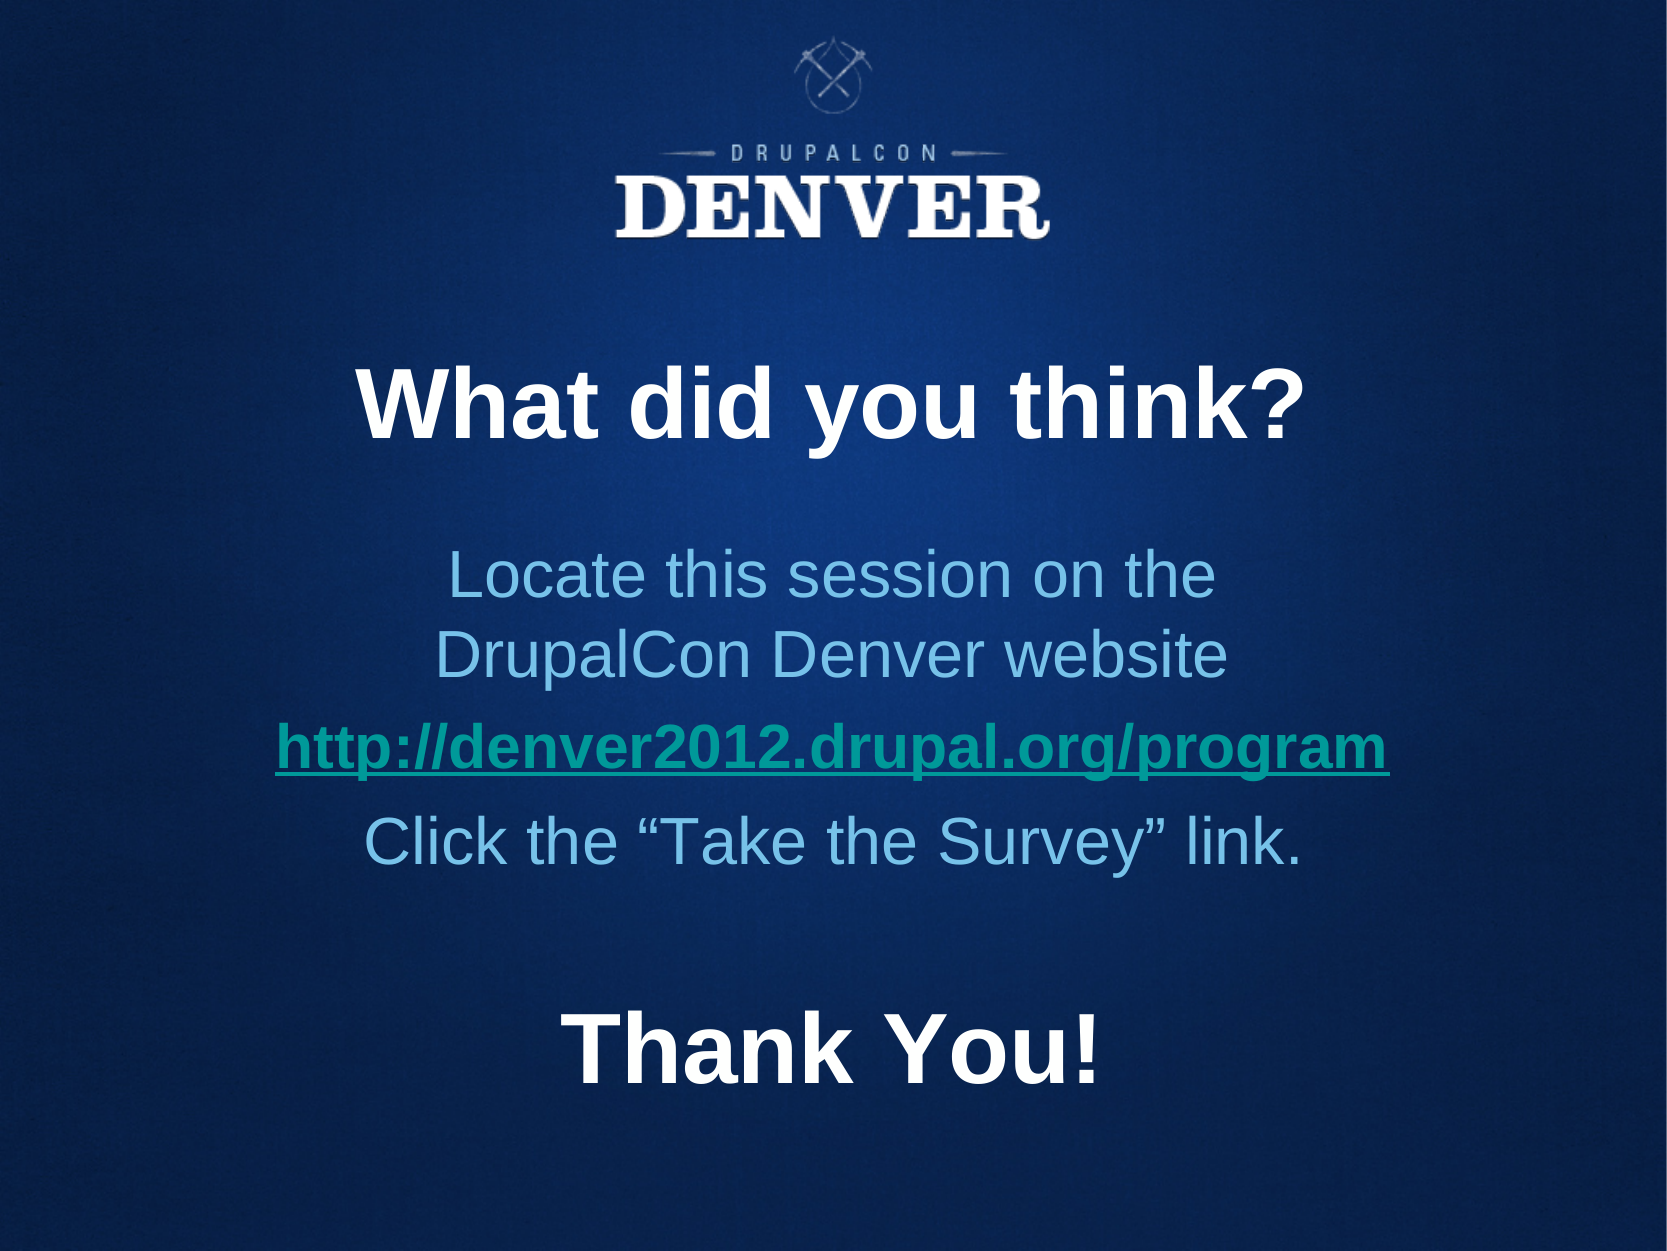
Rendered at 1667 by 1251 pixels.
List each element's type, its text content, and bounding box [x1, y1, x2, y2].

text_box http://denver2012.drupal.org/program [367, 776, 913, 780]
text_box Thank You! [244, 978, 1421, 1109]
picture [0, 0, 1667, 1251]
text_box What did you think? [244, 332, 1421, 464]
text_box Click the “Take the Survey” link. [245, 796, 1423, 880]
text_box Locate this session on the DrupalCon Denver website [244, 523, 1421, 700]
text_box http://denver2012.drupal.org/program [244, 708, 1421, 780]
